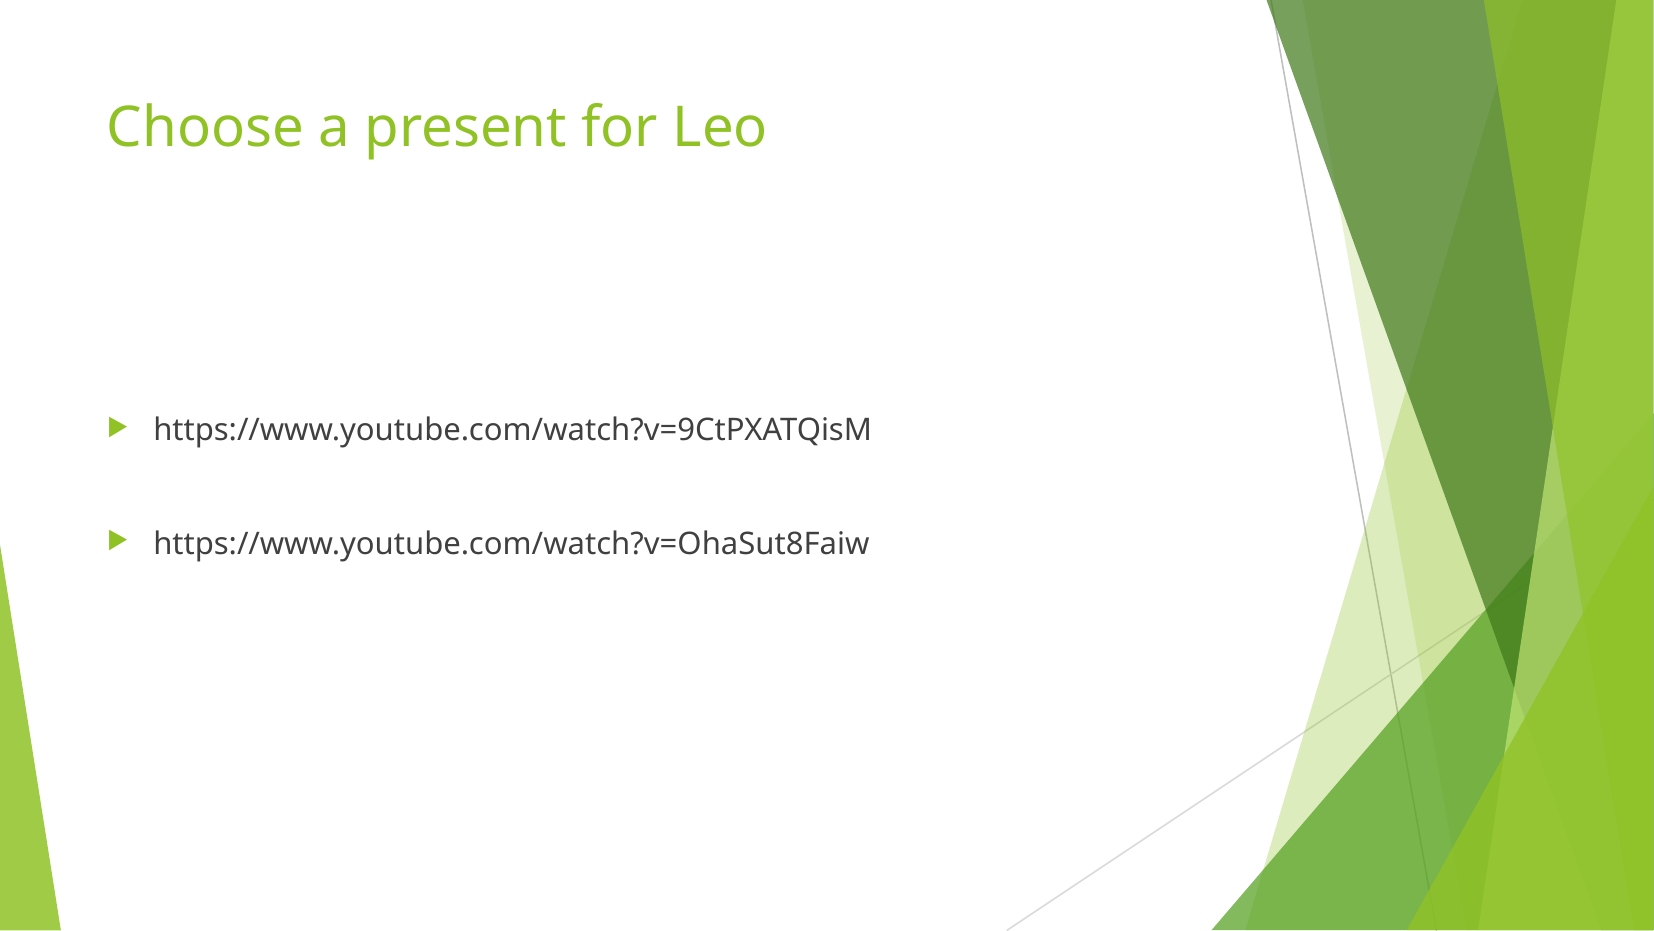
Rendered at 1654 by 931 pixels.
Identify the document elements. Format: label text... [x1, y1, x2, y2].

title Choose a present for Leo [91, 82, 1258, 262]
list https://www.youtube.com/watch?v=9CtPXATQisM https://www.youtube.com/watch?v=OhaSut8Faiw [91, 293, 1258, 820]
